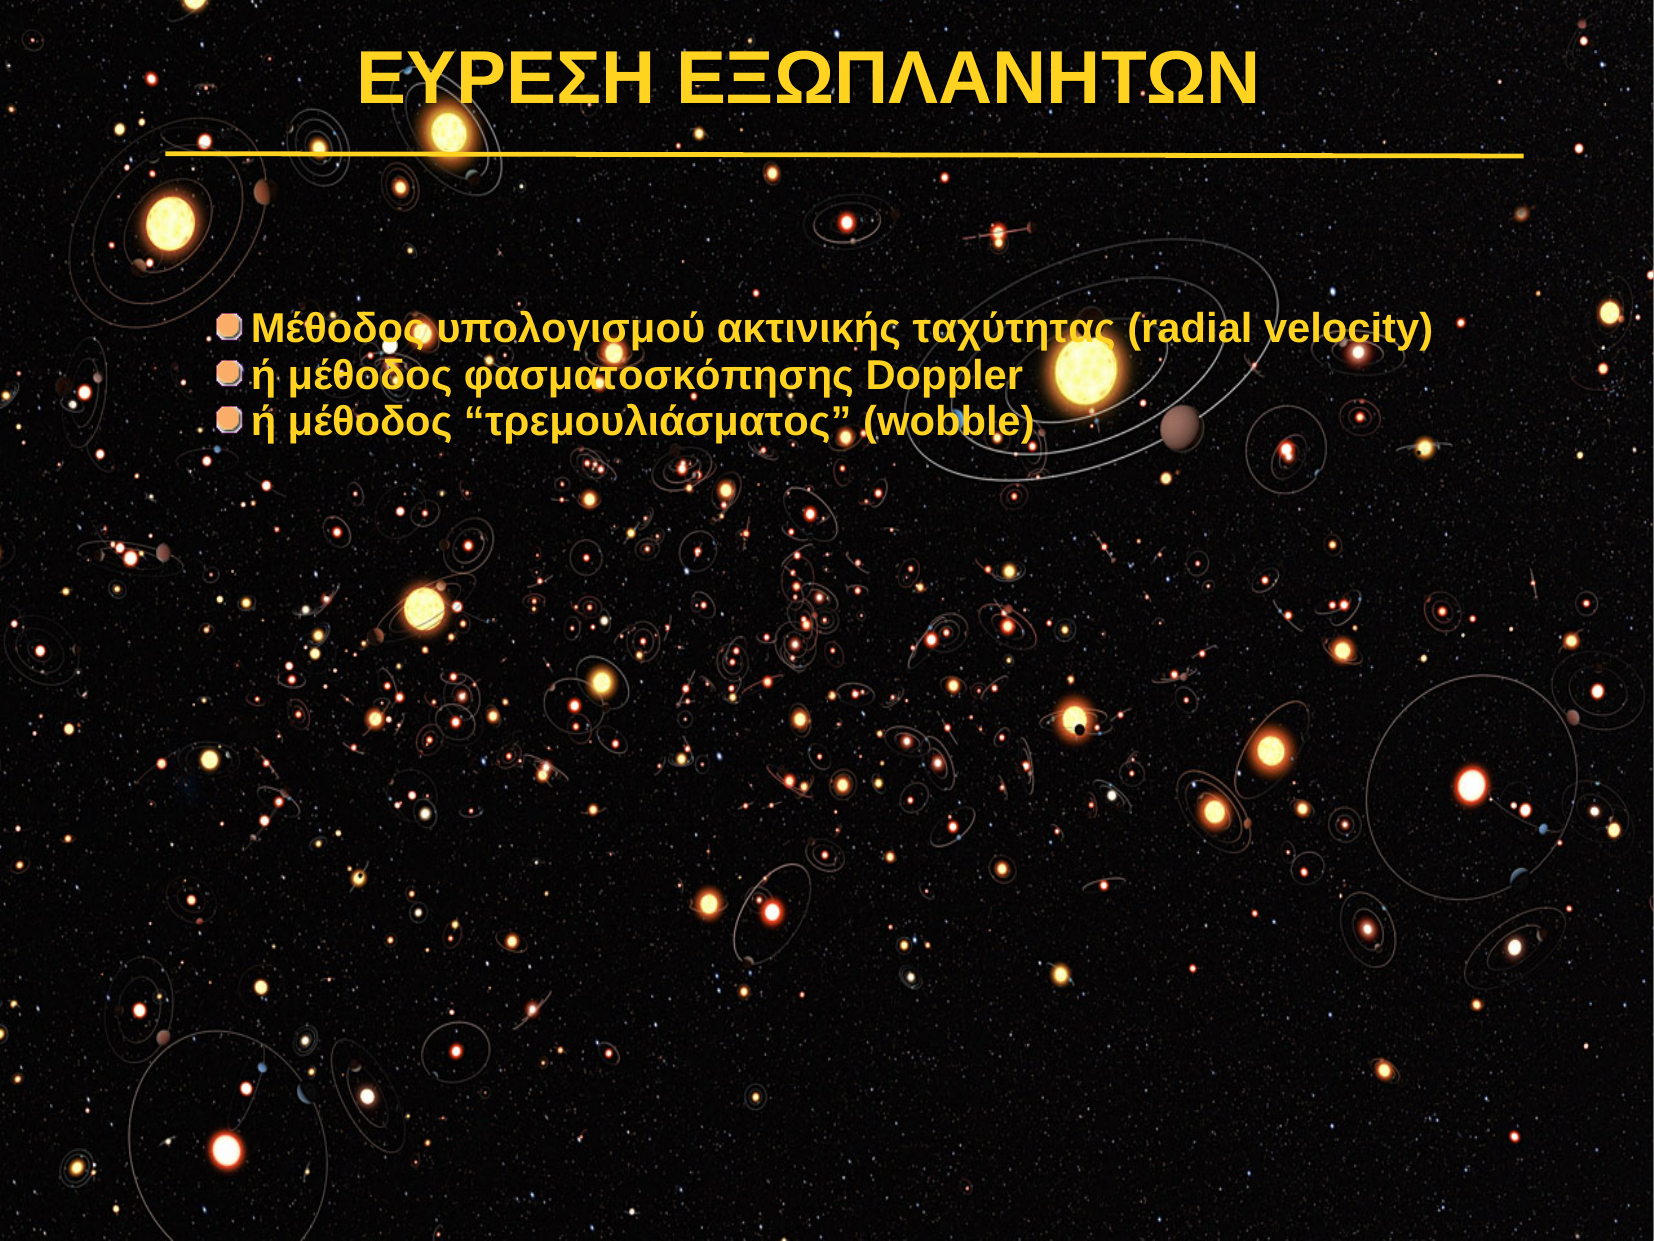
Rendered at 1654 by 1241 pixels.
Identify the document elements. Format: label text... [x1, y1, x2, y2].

picture [0, 0, 1654, 1241]
text_box Μέθοδος υπολογισμού ακτινικής ταχύτητας (radial velocity) ή μέθοδος φασματοσκόπησης Doppler ή μέθοδος “τρεμουλιάσματος” (wobble) [200, 295, 1548, 450]
text_box ΕΥΡΕΣΗ ΕΞΩΠΛΑΝΗΤΩΝ [319, 24, 1300, 124]
